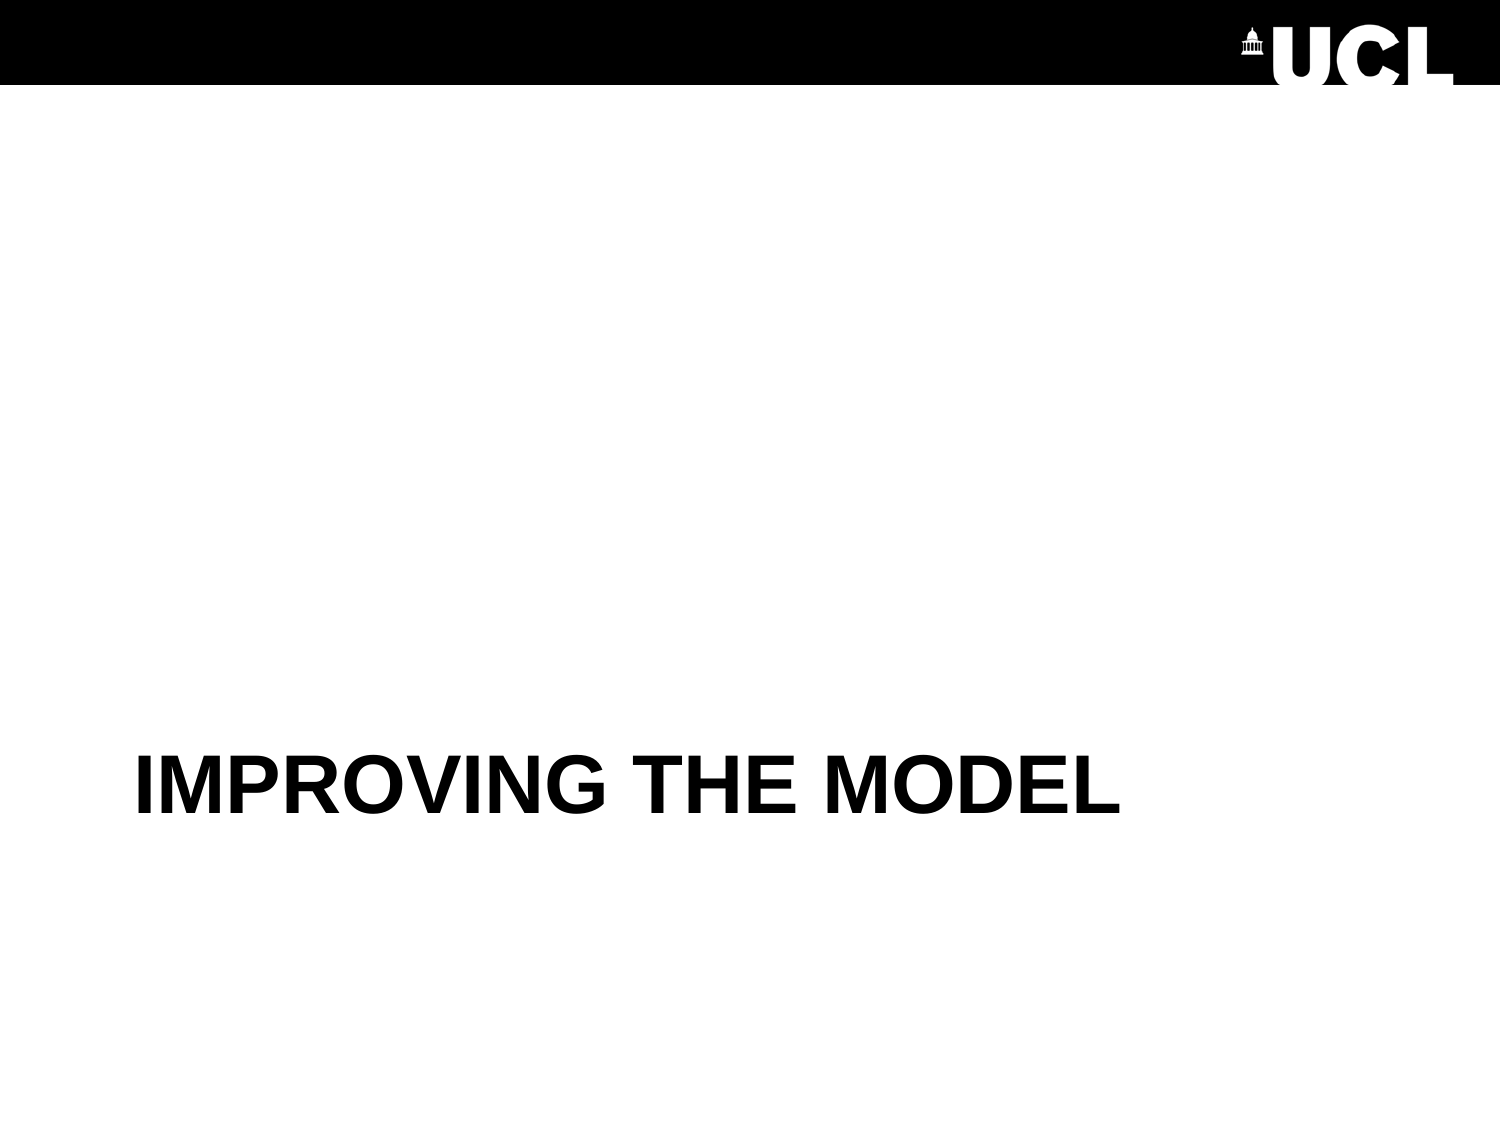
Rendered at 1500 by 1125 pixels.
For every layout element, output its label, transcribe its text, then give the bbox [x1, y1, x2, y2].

title IMPROVING THE MODEL [118, 722, 1394, 947]
picture [0, 0, 1500, 85]
